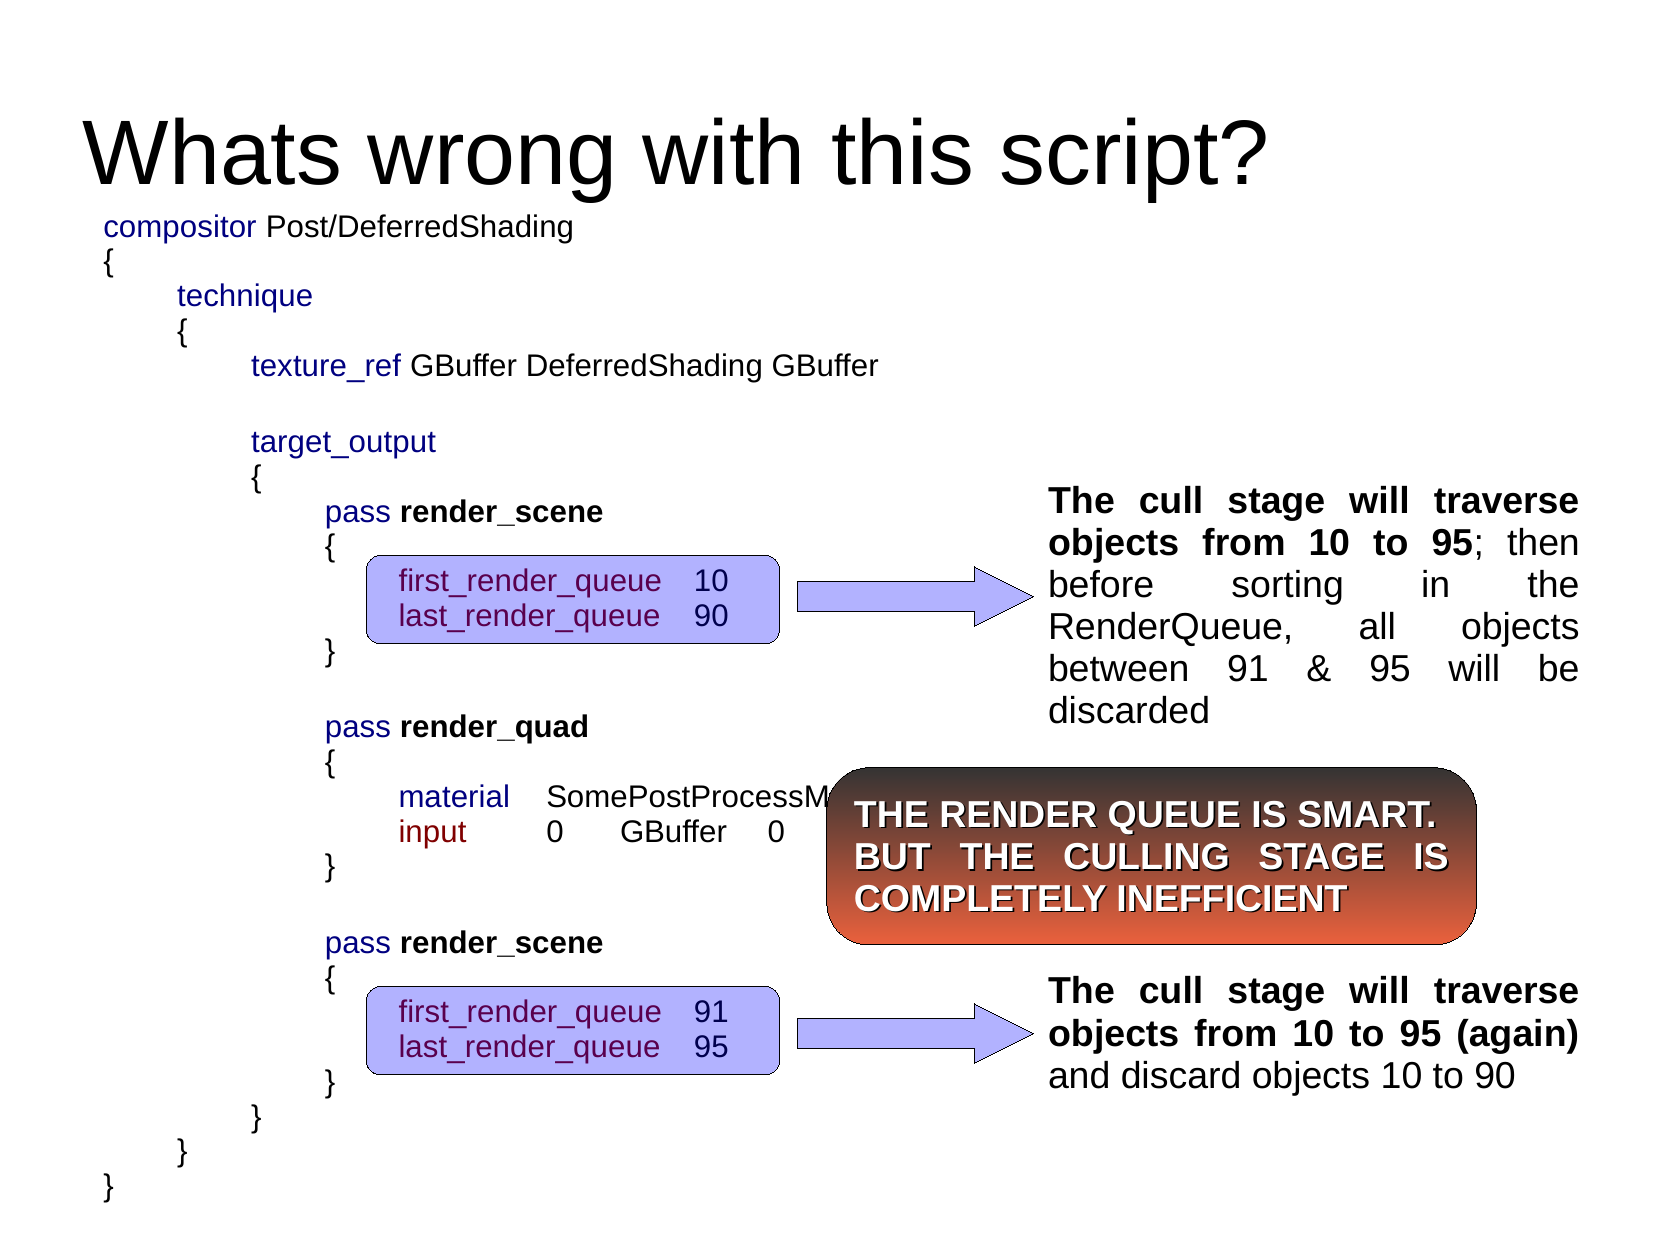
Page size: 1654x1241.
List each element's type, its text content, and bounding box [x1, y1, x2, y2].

text_box compositor Post/DeferredShading { technique { texture_ref GBuffer DeferredShading GBuffer target_output { pass render_scene { first_render_queue 10 last_render_queue 90 } pass render_quad { material SomePostProcessMaterial input 0 GBuffer 0 } pass render_scene { first_render_queue 91 last_render_queue 95 } } } } [88, 201, 1016, 1215]
text_box The cull stage will traverse objects from 10 to 95; then before sorting in the RenderQueue, all objects between 91 & 95 will be discarded [1033, 472, 1595, 742]
text_box [366, 555, 780, 644]
text_box THE RENDER QUEUE IS SMART. BUT THE CULLING STAGE IS COMPLETELY INEFFICIENT [826, 767, 1477, 945]
text_box The cull stage will traverse objects from 10 to 95 (again) and discard objects 10 to 90 [1033, 962, 1595, 1106]
text_box [797, 566, 1033, 627]
title Whats wrong with this script? [82, 49, 1571, 257]
text_box [366, 986, 780, 1075]
text_box [797, 1003, 1033, 1064]
